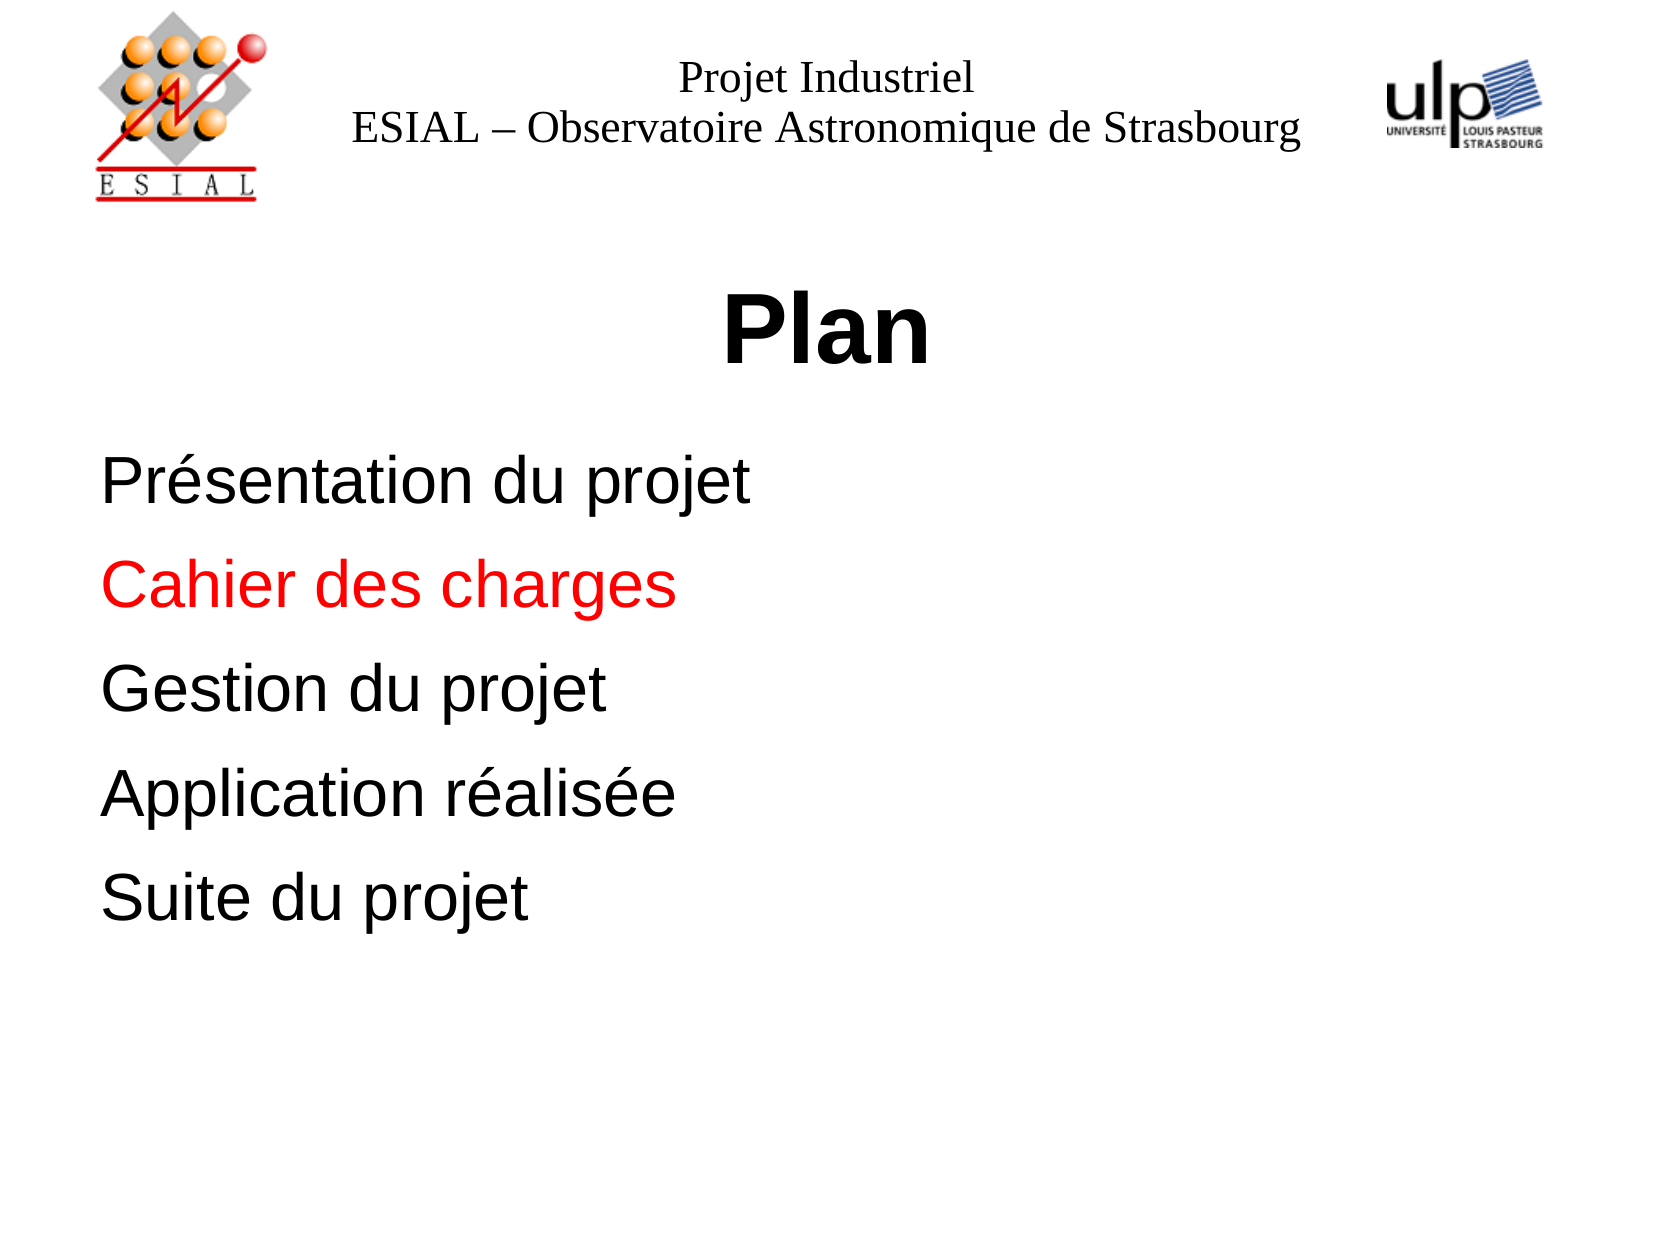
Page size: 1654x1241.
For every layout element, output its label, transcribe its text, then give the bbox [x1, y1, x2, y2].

text_box Plan [265, 265, 1388, 414]
title Projet Industriel ESIAL – Observatoire Astronomique de Strasbourg [82, 49, 1571, 257]
picture [88, 6, 273, 49]
list Présentation du projet Cahier des charges Gestion du projet Application réalisée Suite du projet [82, 442, 1571, 1094]
